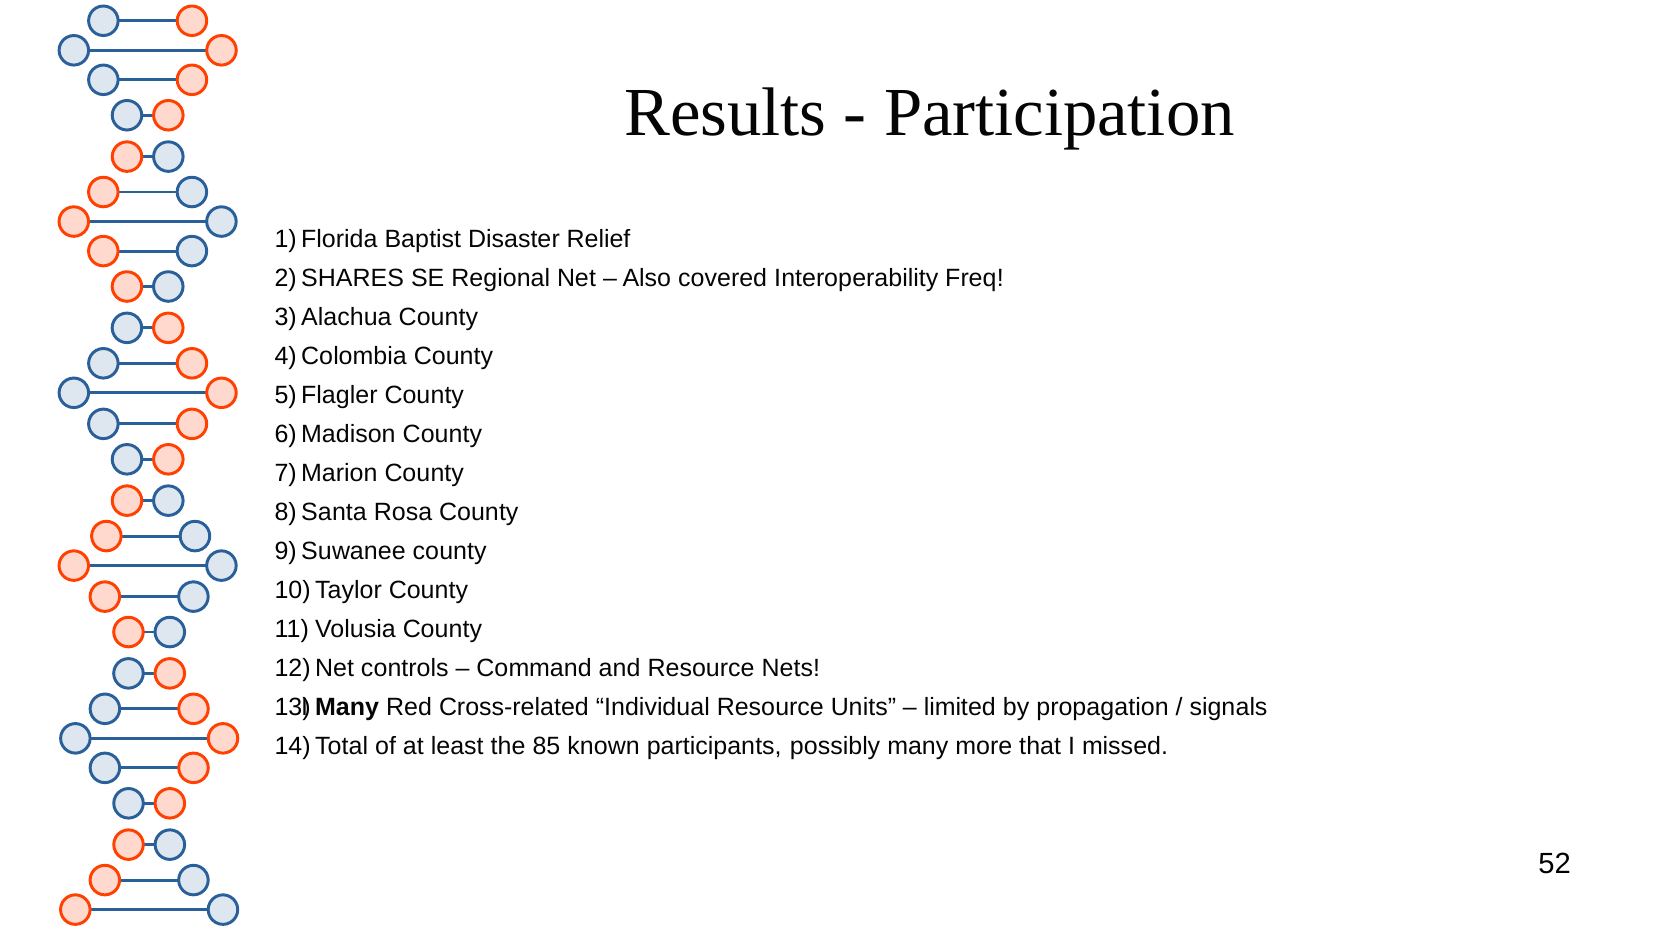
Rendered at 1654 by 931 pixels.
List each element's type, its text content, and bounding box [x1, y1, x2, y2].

title Results - Participation [265, 35, 1595, 189]
list Florida Baptist Disaster Relief SHARES SE Regional Net – Also covered Interoperability Freq! Alachua County Colombia County Flagler County Madison County Marion County Santa Rosa County Suwanee county Taylor County Volusia County Net controls – Command and Resource Nets! I Many Red Cross-related “Individual Resource Units” – limited by propagation / signals Total of at least the 85 known participants, possibly many more that I missed. [265, 224, 1595, 764]
